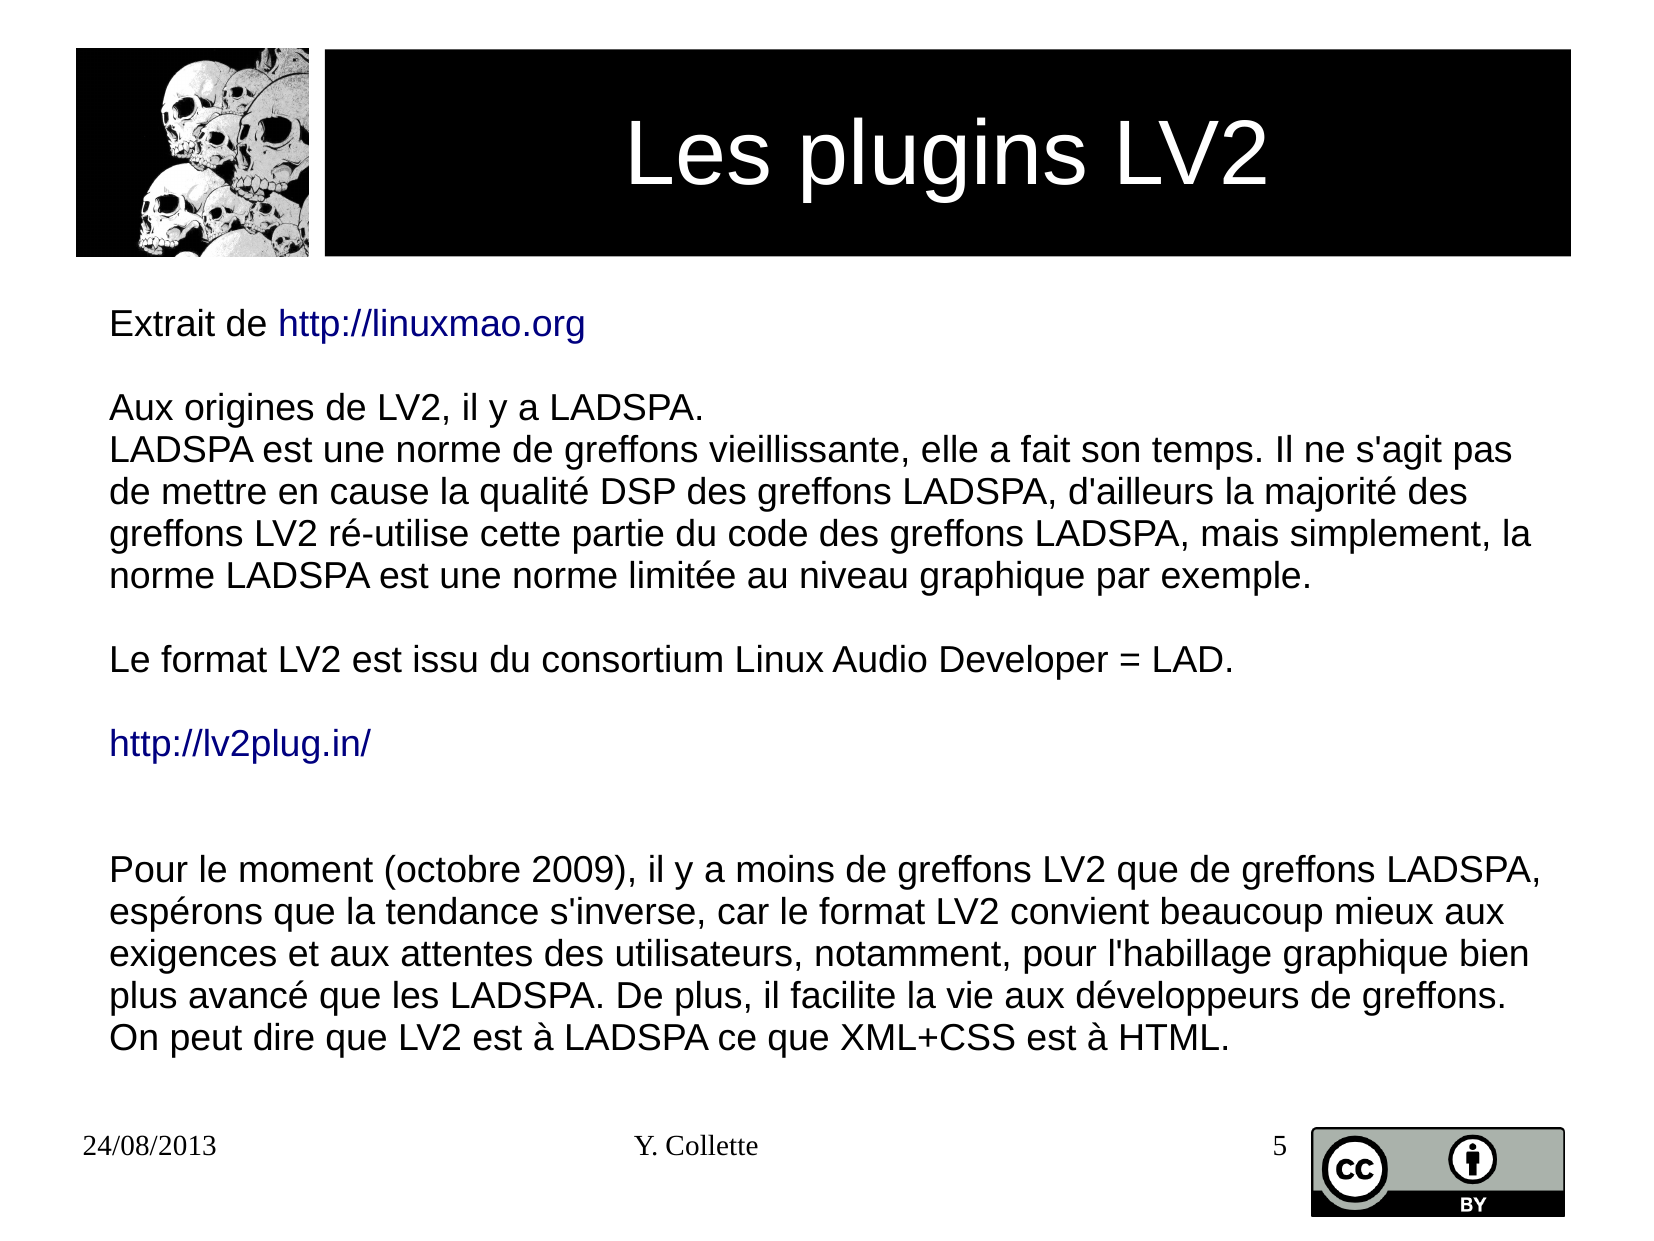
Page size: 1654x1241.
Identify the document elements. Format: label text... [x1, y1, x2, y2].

title Les plugins LV2 [324, 49, 1571, 257]
picture [76, 48, 309, 257]
text_box Extrait de http://linuxmao.org Aux origines de LV2, il y a LADSPA. LADSPA est une norme de greffons vieillissante, elle a fait son temps. Il ne s'agit pas de mettre en cause la qualité DSP des greffons LADSPA, d'ailleurs la majorité des greffons LV2 ré-utilise cette partie du code des greffons LADSPA, mais simplement, la norme LADSPA est une norme limitée au niveau graphique par exemple. Le format LV2 est issu du consortium Linux Audio Developer = LAD. http://lv2plug.in/ Pour le moment (octobre 2009), il y a moins de greffons LV2 que de greffons LADSPA, espérons que la tendance s'inverse, car le format LV2 convient beaucoup mieux aux exigences et aux attentes des utilisateurs, notamment, pour l'habillage graphique bien plus avancé que les LADSPA. De plus, il facilite la vie aux développeurs de greffons. On peut dire que LV2 est à LADSPA ce que XML+CSS est à HTML. [94, 295, 1560, 1108]
picture [1311, 1127, 1565, 1217]
